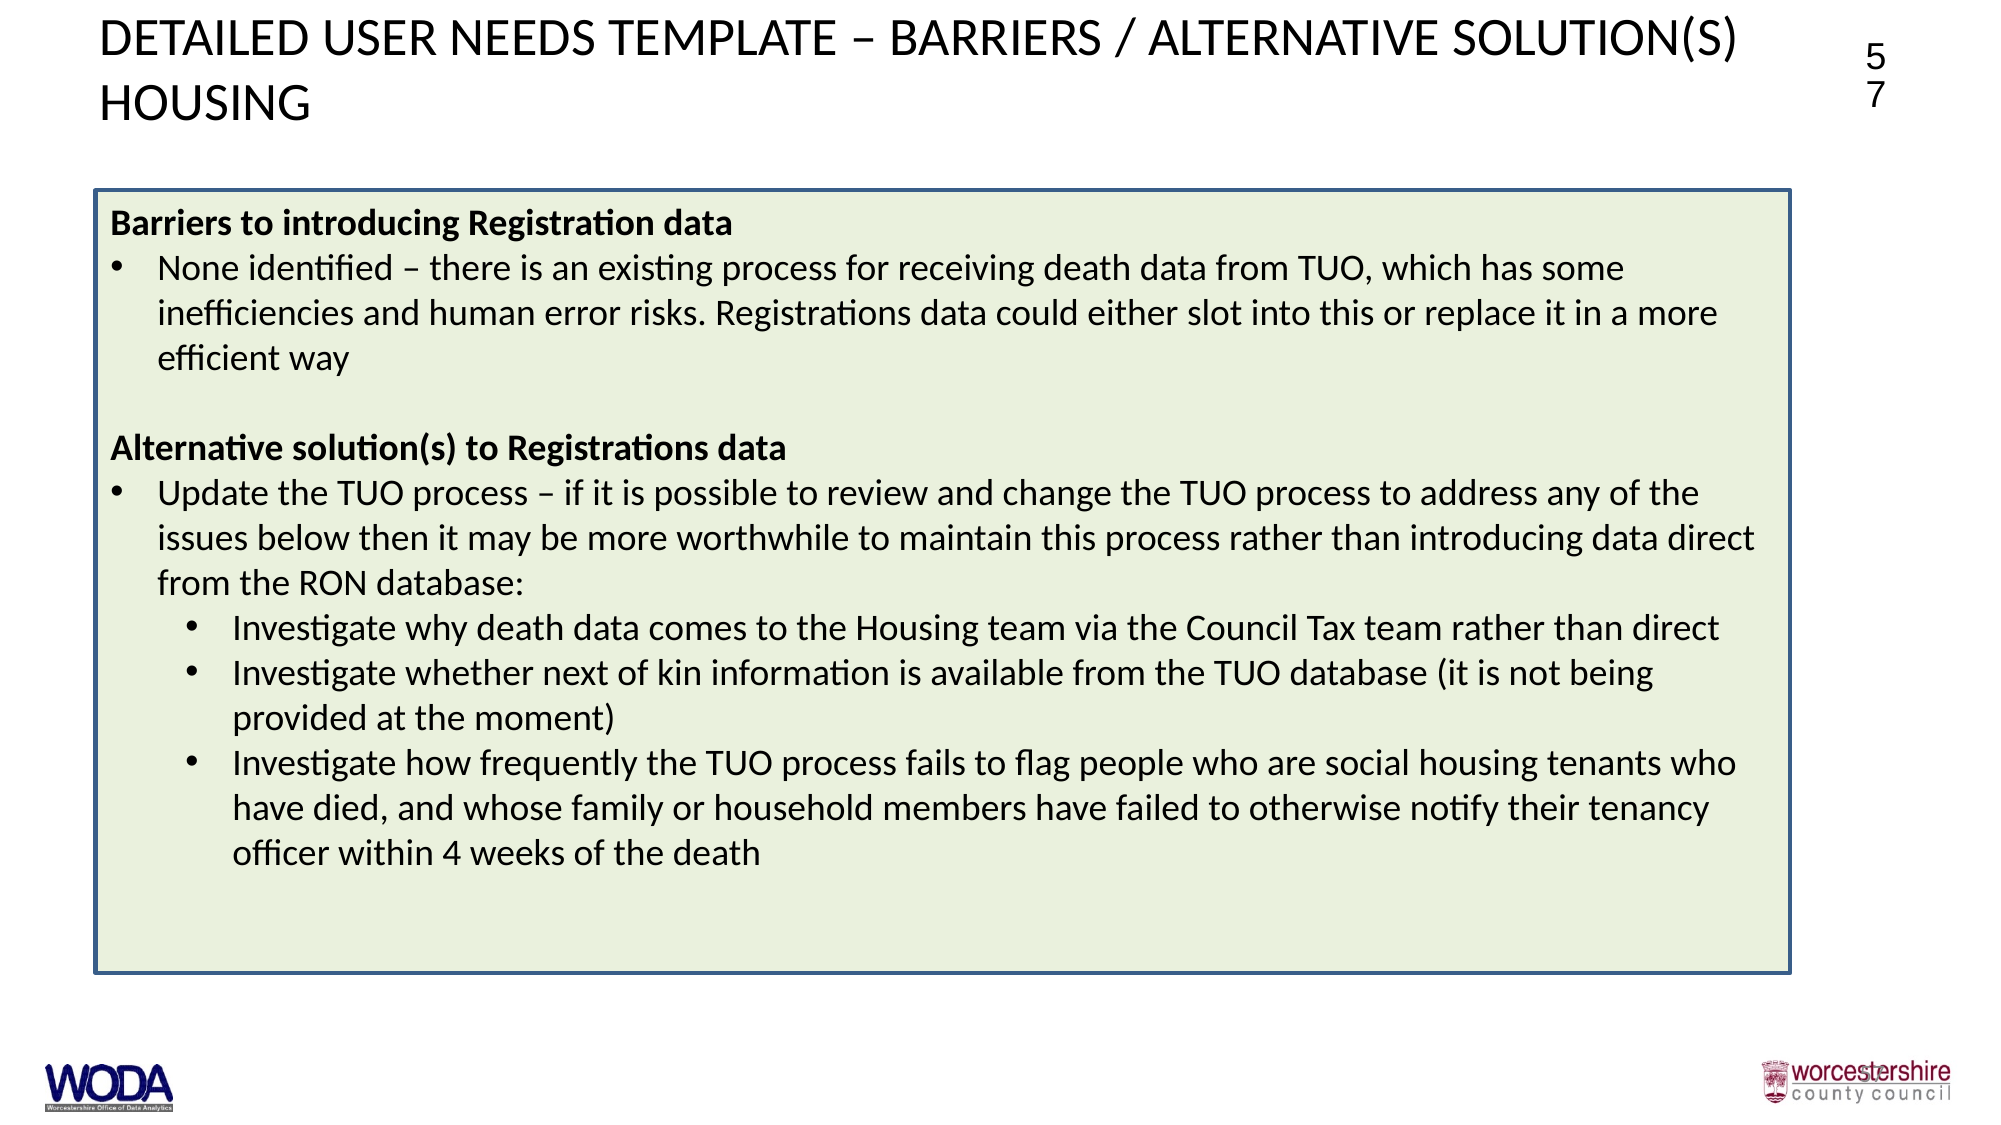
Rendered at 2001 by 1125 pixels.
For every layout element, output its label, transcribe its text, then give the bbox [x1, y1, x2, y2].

title DETAILED USER NEEDS TEMPLATE – BARRIERS / ALTERNATIVE SOLUTION(S) HOUSING [99, 1, 1900, 189]
text_box Barriers to introducing Registration data None identified – there is an existing process for receiving death data from TUO, which has some inefficiencies and human error risks. Registrations data could either slot into this or replace it in a more efficient way Alternative solution(s) to Registrations data Update the TUO process – if it is possible to review and change the TUO process to address any of the issues below then it may be more worthwhile to maintain this process rather than introducing data direct from the RON database: Investigate why death data comes to the Housing team via the Council Tax team rather than direct Investigate whether next of kin information is available from the TUO database (it is not being provided at the moment) Investigate how frequently the TUO process fails to flag people who are social housing tenants who have died, and whose family or household members have failed to otherwise notify their tenancy officer within 4 weeks of the death [95, 190, 1791, 973]
picture [1749, 1049, 1971, 1114]
picture [45, 1064, 173, 1112]
slide_number <number> [1433, 1042, 1900, 1103]
